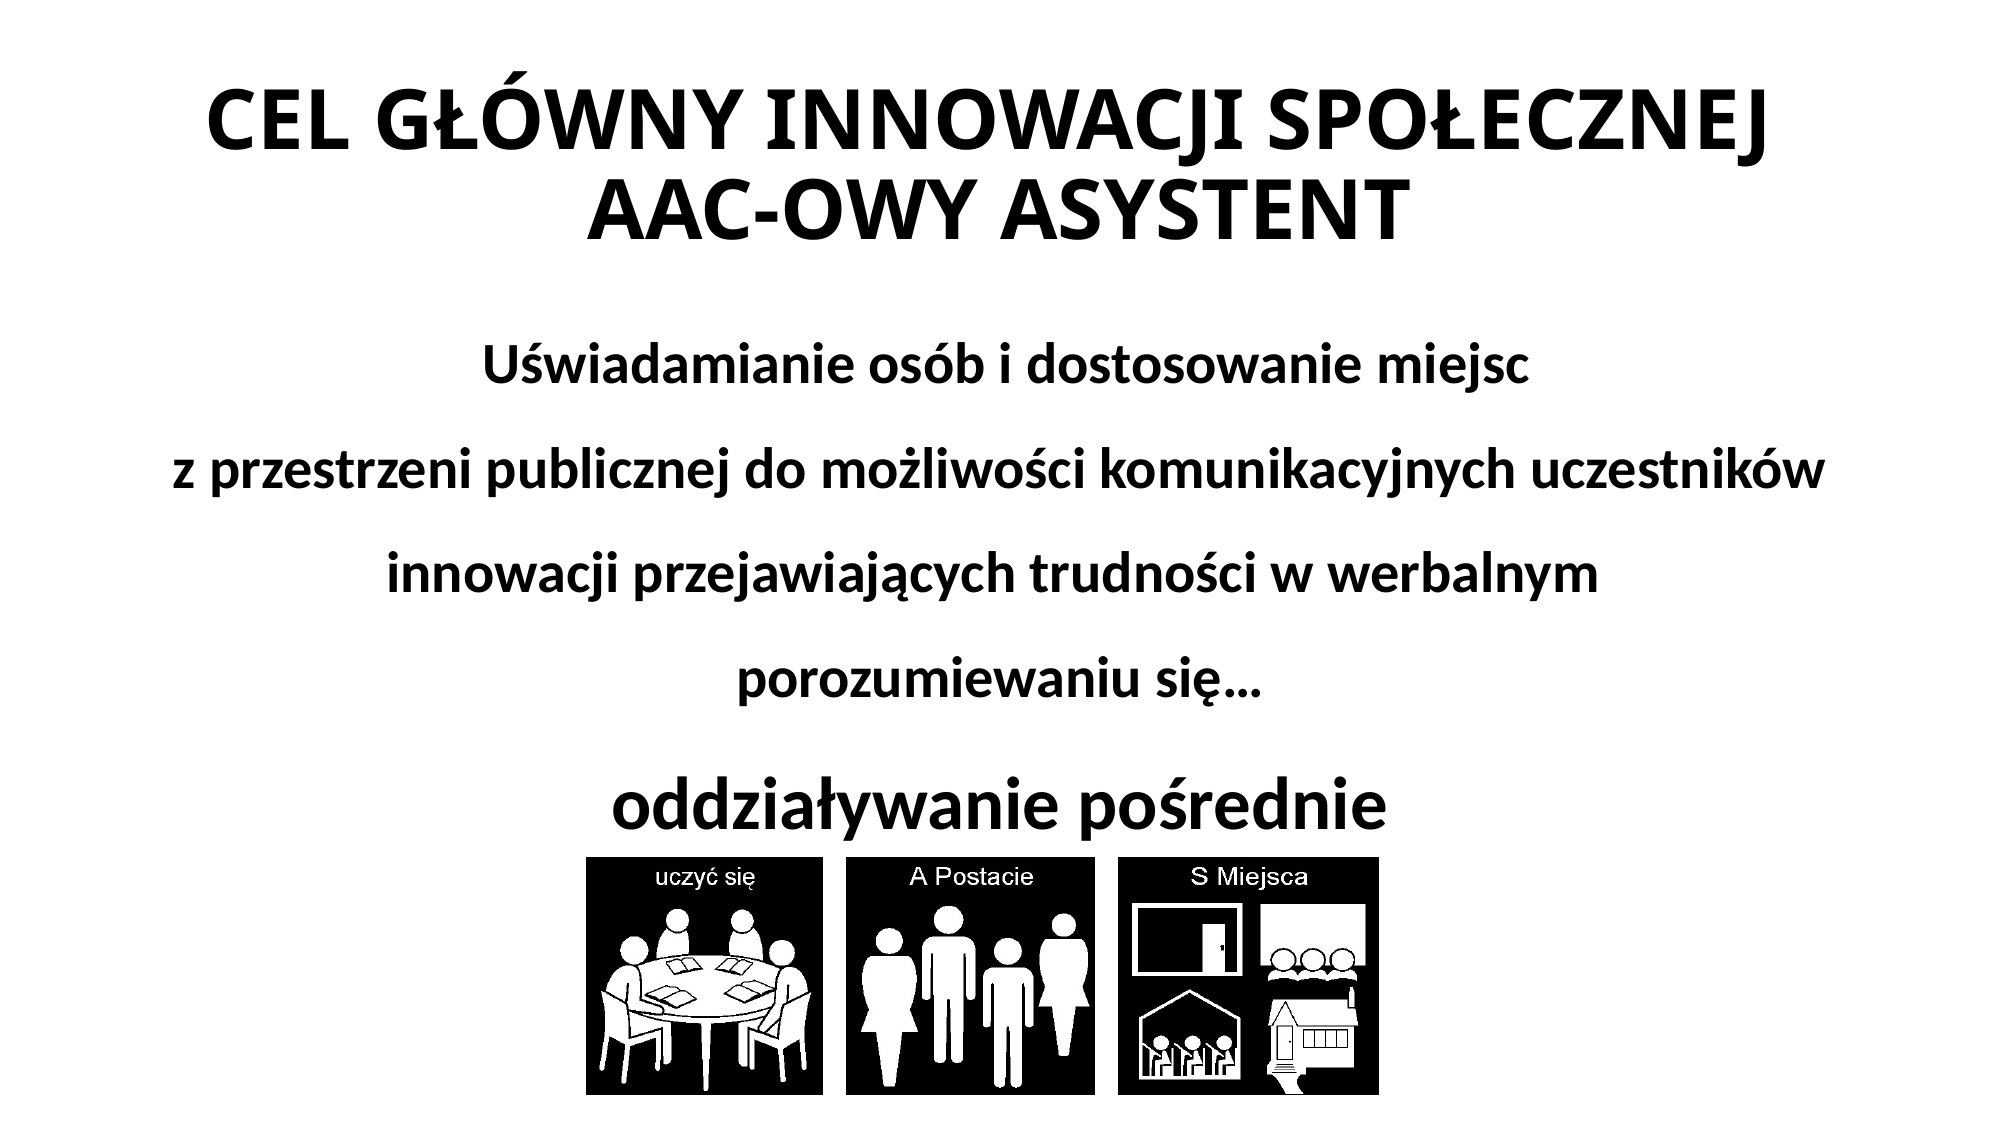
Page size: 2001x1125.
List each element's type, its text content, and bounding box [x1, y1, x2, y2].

title CEL GŁÓWNY INNOWACJI SPOŁECZNEJ AAC-OWY ASYSTENT [137, 59, 1863, 282]
picture [846, 857, 1095, 1095]
list Uświadamianie osób i dostosowanie miejsc z przestrzeni publicznej do możliwości komunikacyjnych uczestników innowacji przejawiających trudności w werbalnym porozumiewaniu się… oddziaływanie pośrednie [137, 282, 1863, 1014]
picture [586, 857, 823, 1095]
picture [1118, 857, 1379, 1095]
